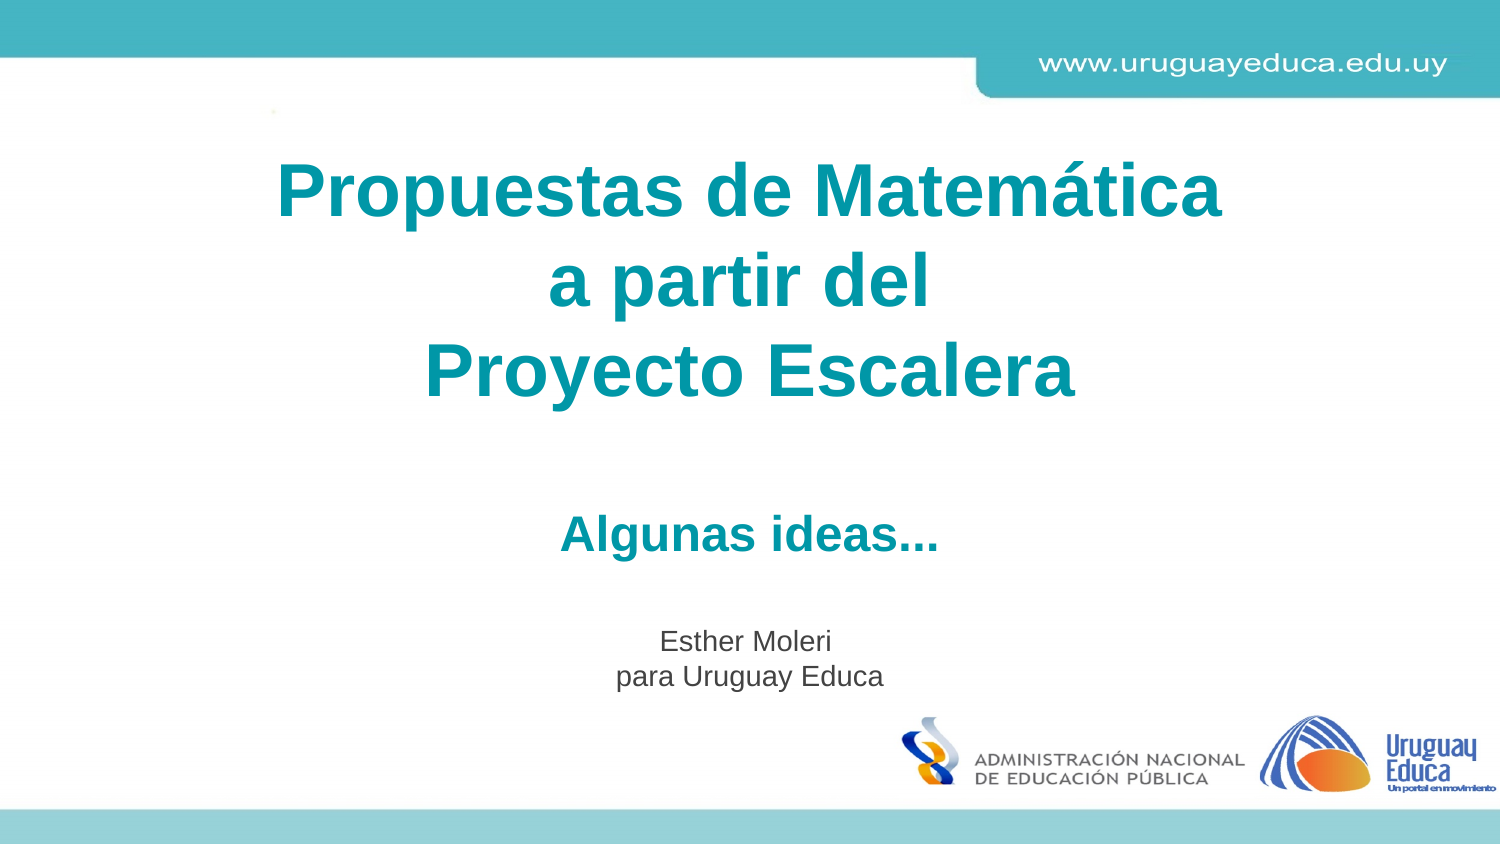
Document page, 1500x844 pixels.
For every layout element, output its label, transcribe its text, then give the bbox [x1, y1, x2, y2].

title Propuestas de Matemática a partir del Proyecto Escalera Algunas ideas... [210, 267, 1290, 577]
picture [0, 0, 1500, 844]
subtitle Esther Moleri para Uruguay Educa [267, 607, 1233, 738]
